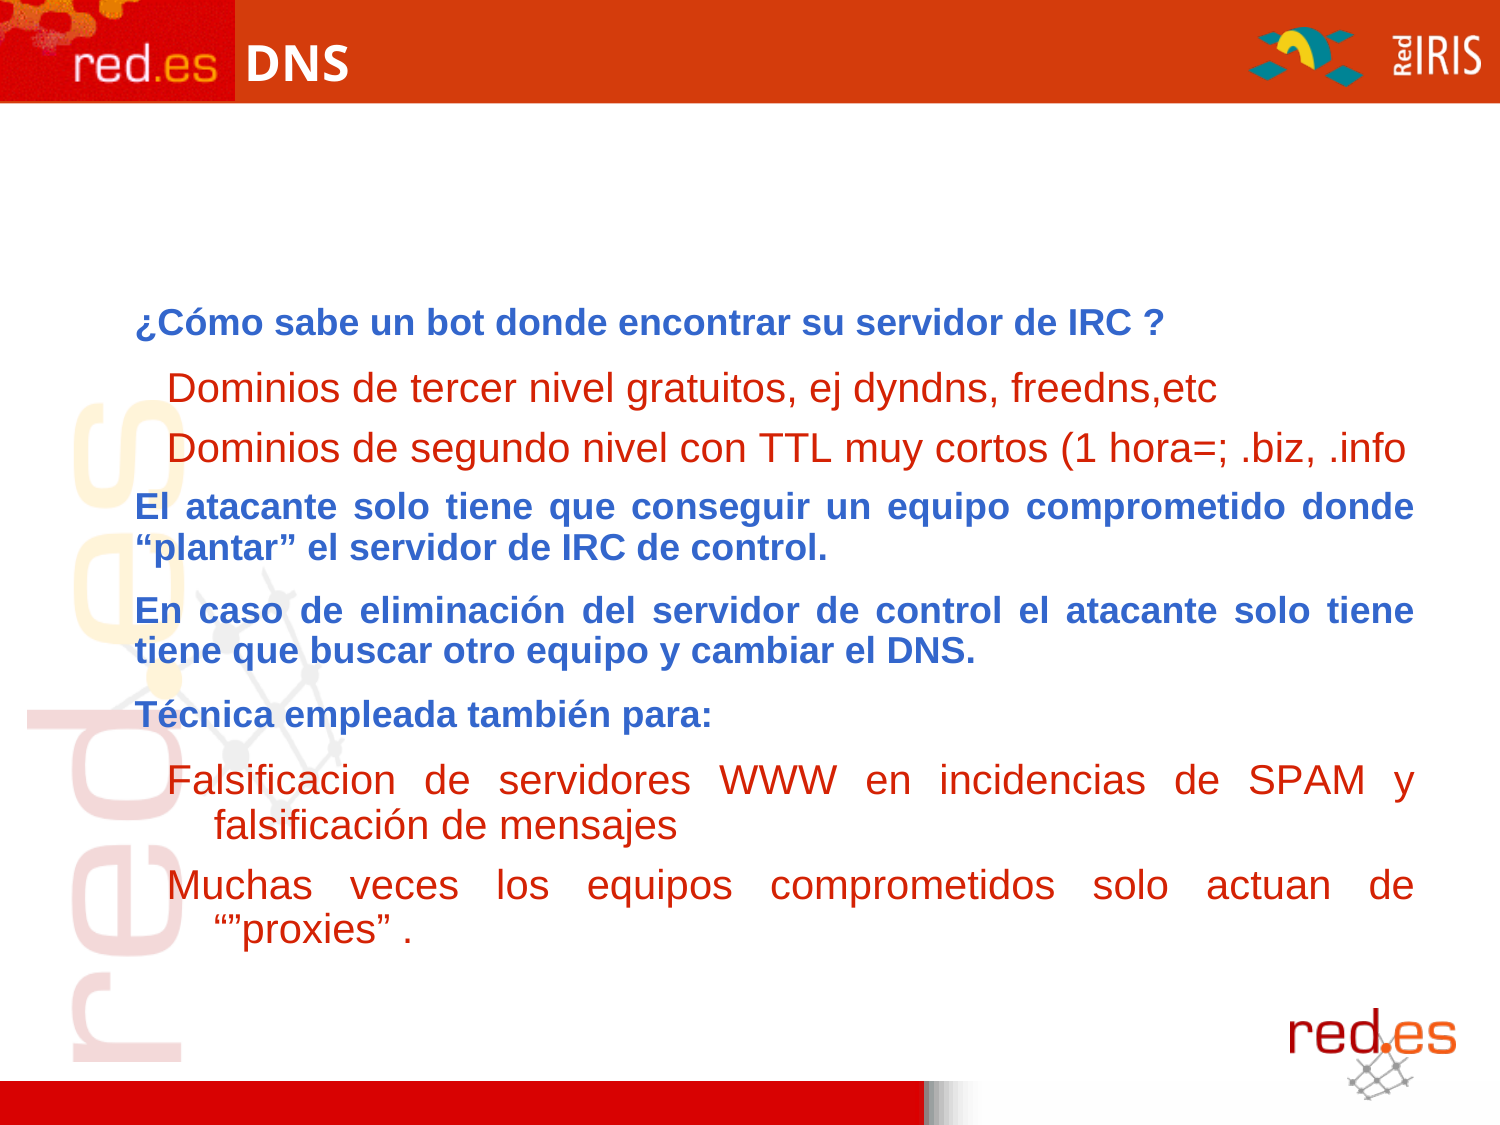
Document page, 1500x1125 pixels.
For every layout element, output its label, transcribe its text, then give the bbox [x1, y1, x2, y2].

picture [0, 0, 235, 101]
picture [0, 1008, 1500, 1125]
picture [27, 400, 345, 1062]
title DNS [244, 0, 1412, 127]
list ¿Cómo sabe un bot donde encontrar su servidor de IRC ? Dominios de tercer nivel gratuitos, ej dyndns, freedns,etc Dominios de segundo nivel con TTL muy cortos (1 hora=; .biz, .info El atacante solo tiene que conseguir un equipo comprometido donde “plantar” el servidor de IRC de control. En caso de eliminación del servidor de control el atacante solo tiene tiene que buscar otro equipo y cambiar el DNS. Técnica empleada también para: Falsificacion de servidores WWW en incidencias de SPAM y falsificación de mensajes Muchas veces los equipos comprometidos solo actuan de “”proxies” . [134, 238, 1416, 998]
picture [1412, 27, 1481, 87]
